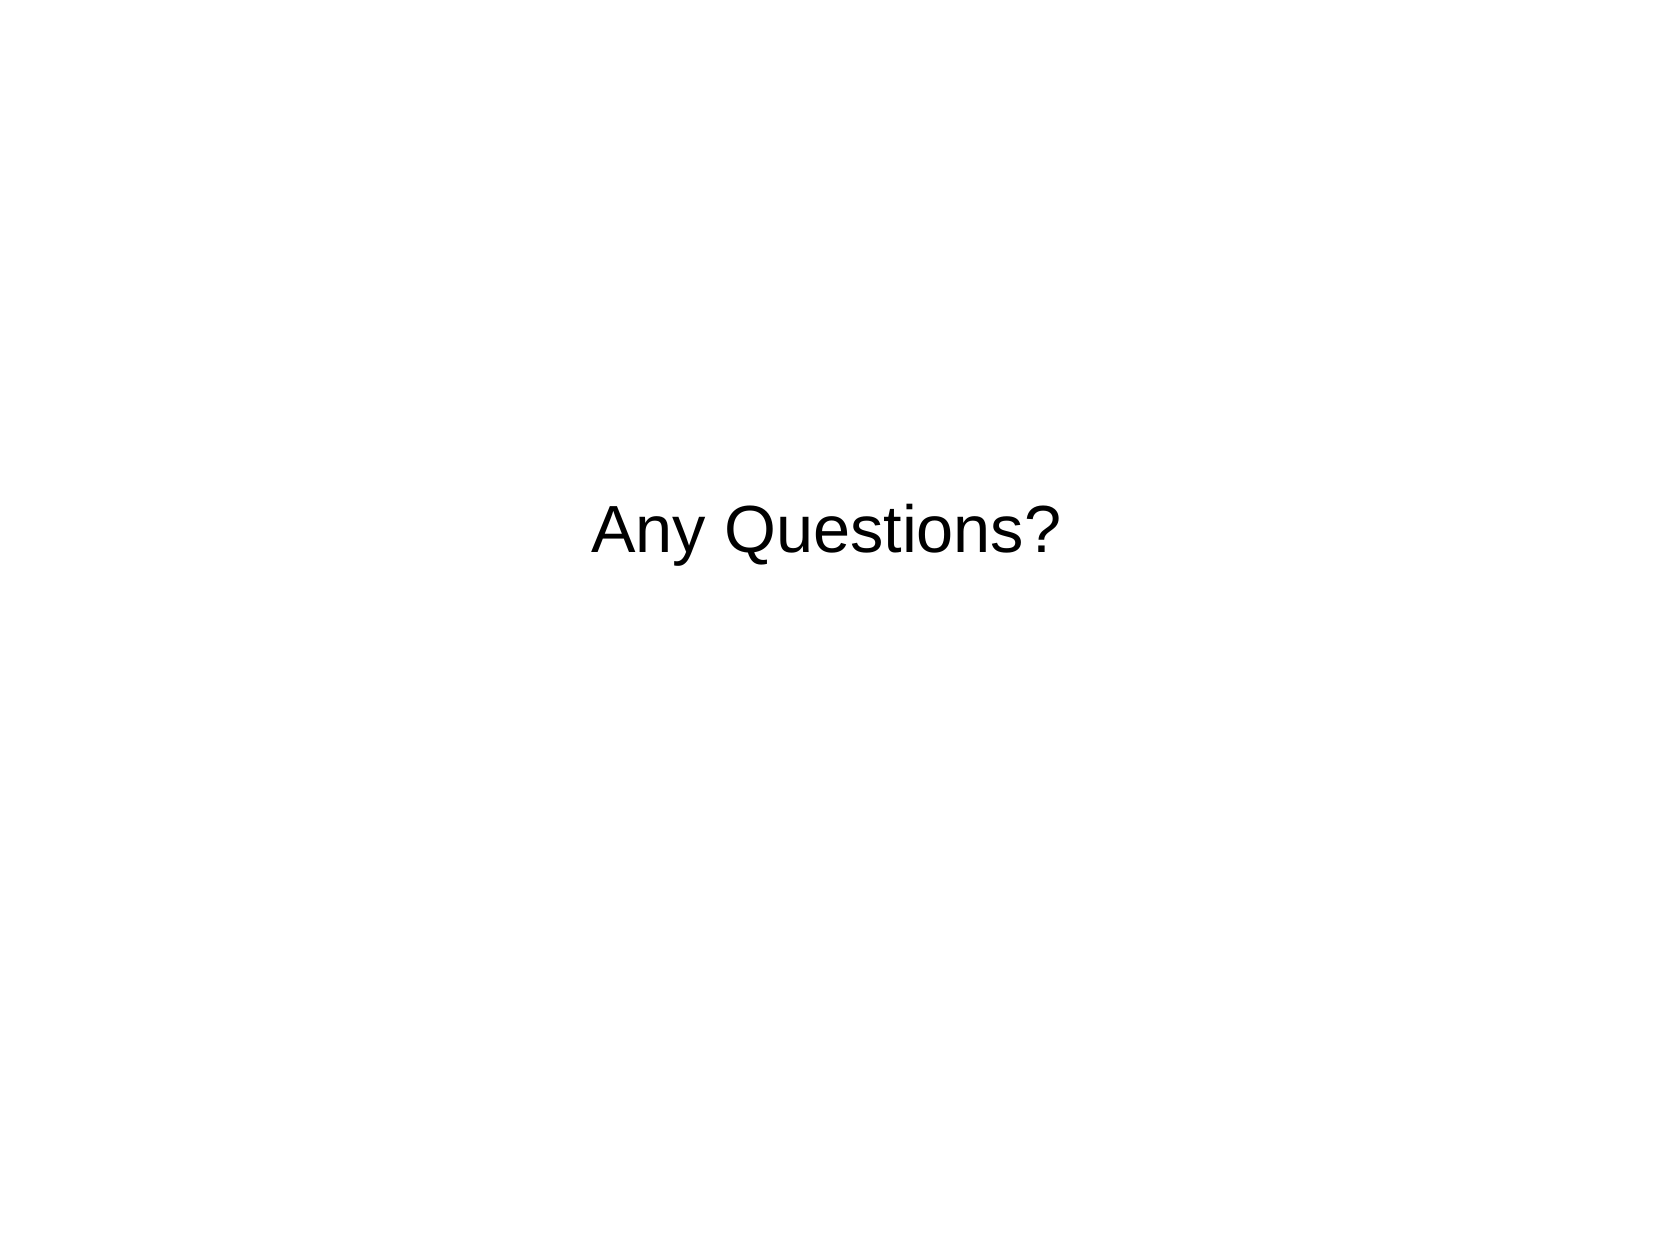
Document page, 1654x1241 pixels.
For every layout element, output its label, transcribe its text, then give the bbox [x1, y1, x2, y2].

subtitle Any Questions? [82, 49, 1571, 1010]
